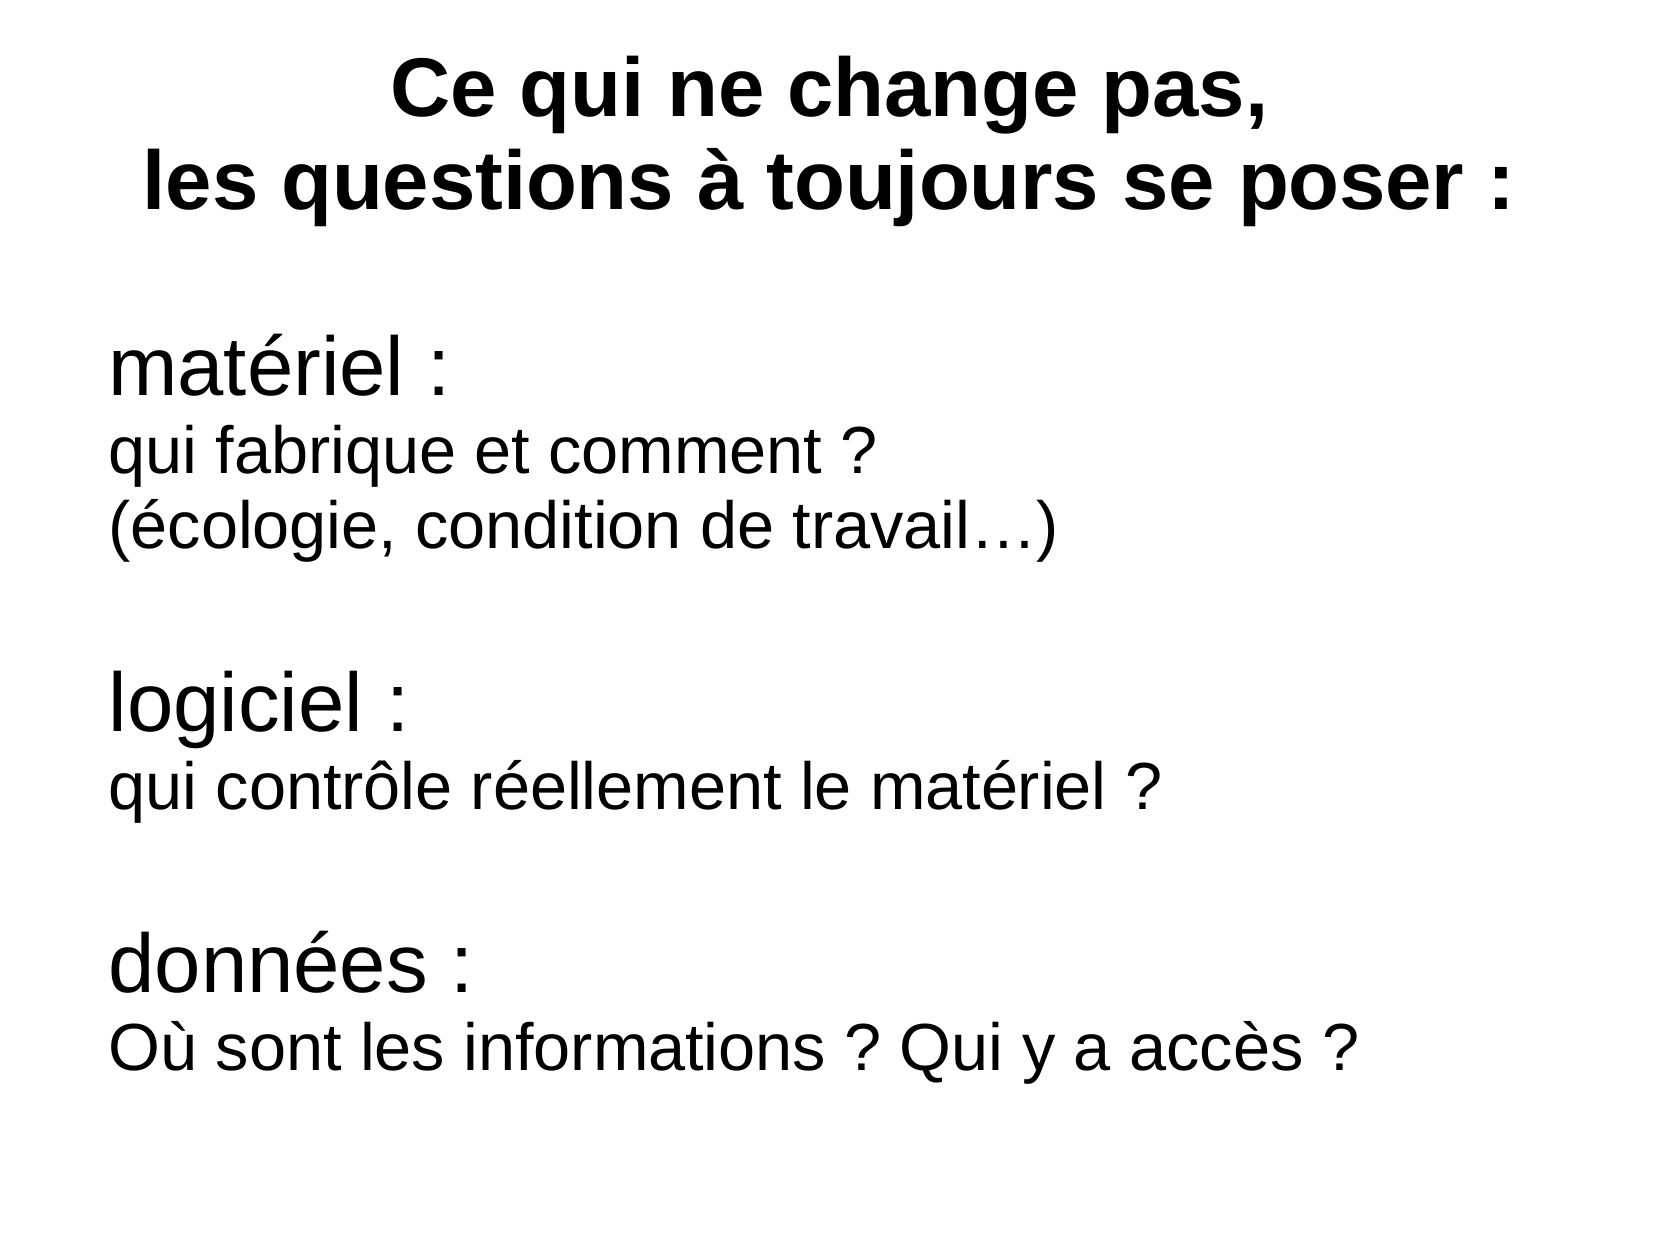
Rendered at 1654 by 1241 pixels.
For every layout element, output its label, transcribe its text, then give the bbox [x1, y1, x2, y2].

text_box Ce qui ne change pas, les questions à toujours se poser : matériel : qui fabrique et comment ? (écologie, condition de travail…) logiciel : qui contrôle réellement le matériel ? données : Où sont les informations ? Qui y a accès ? [93, 34, 1566, 1151]
